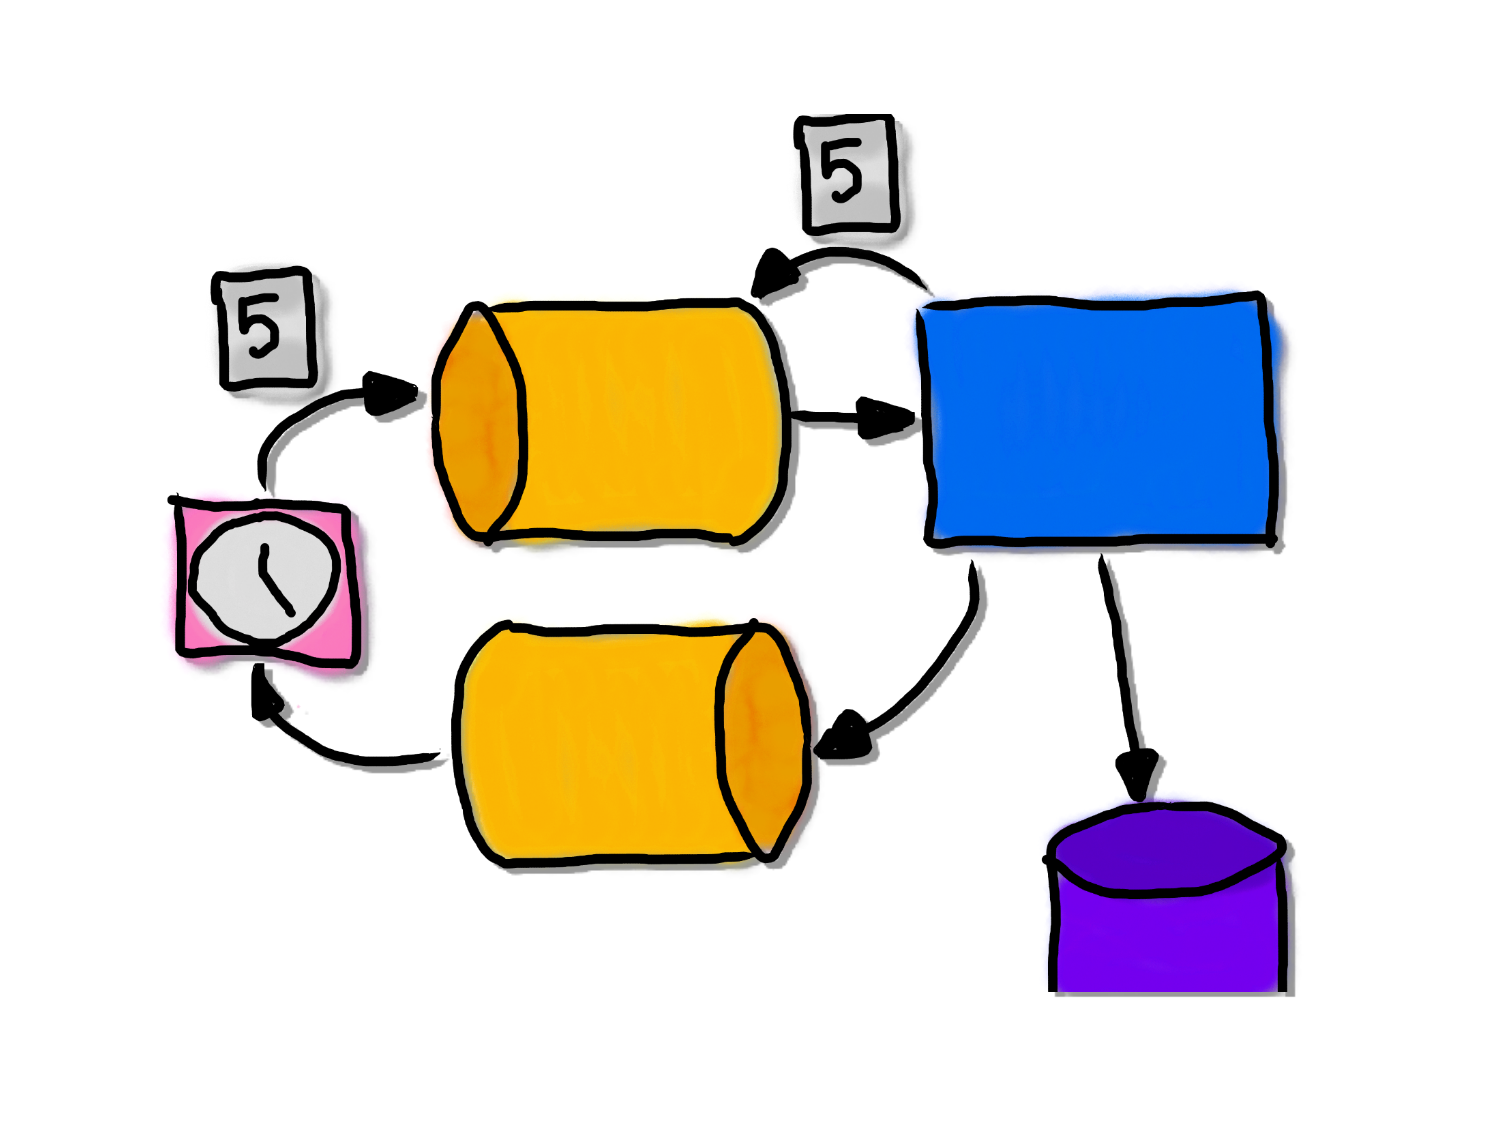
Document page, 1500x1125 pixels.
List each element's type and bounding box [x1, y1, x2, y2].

picture [158, 114, 1500, 992]
